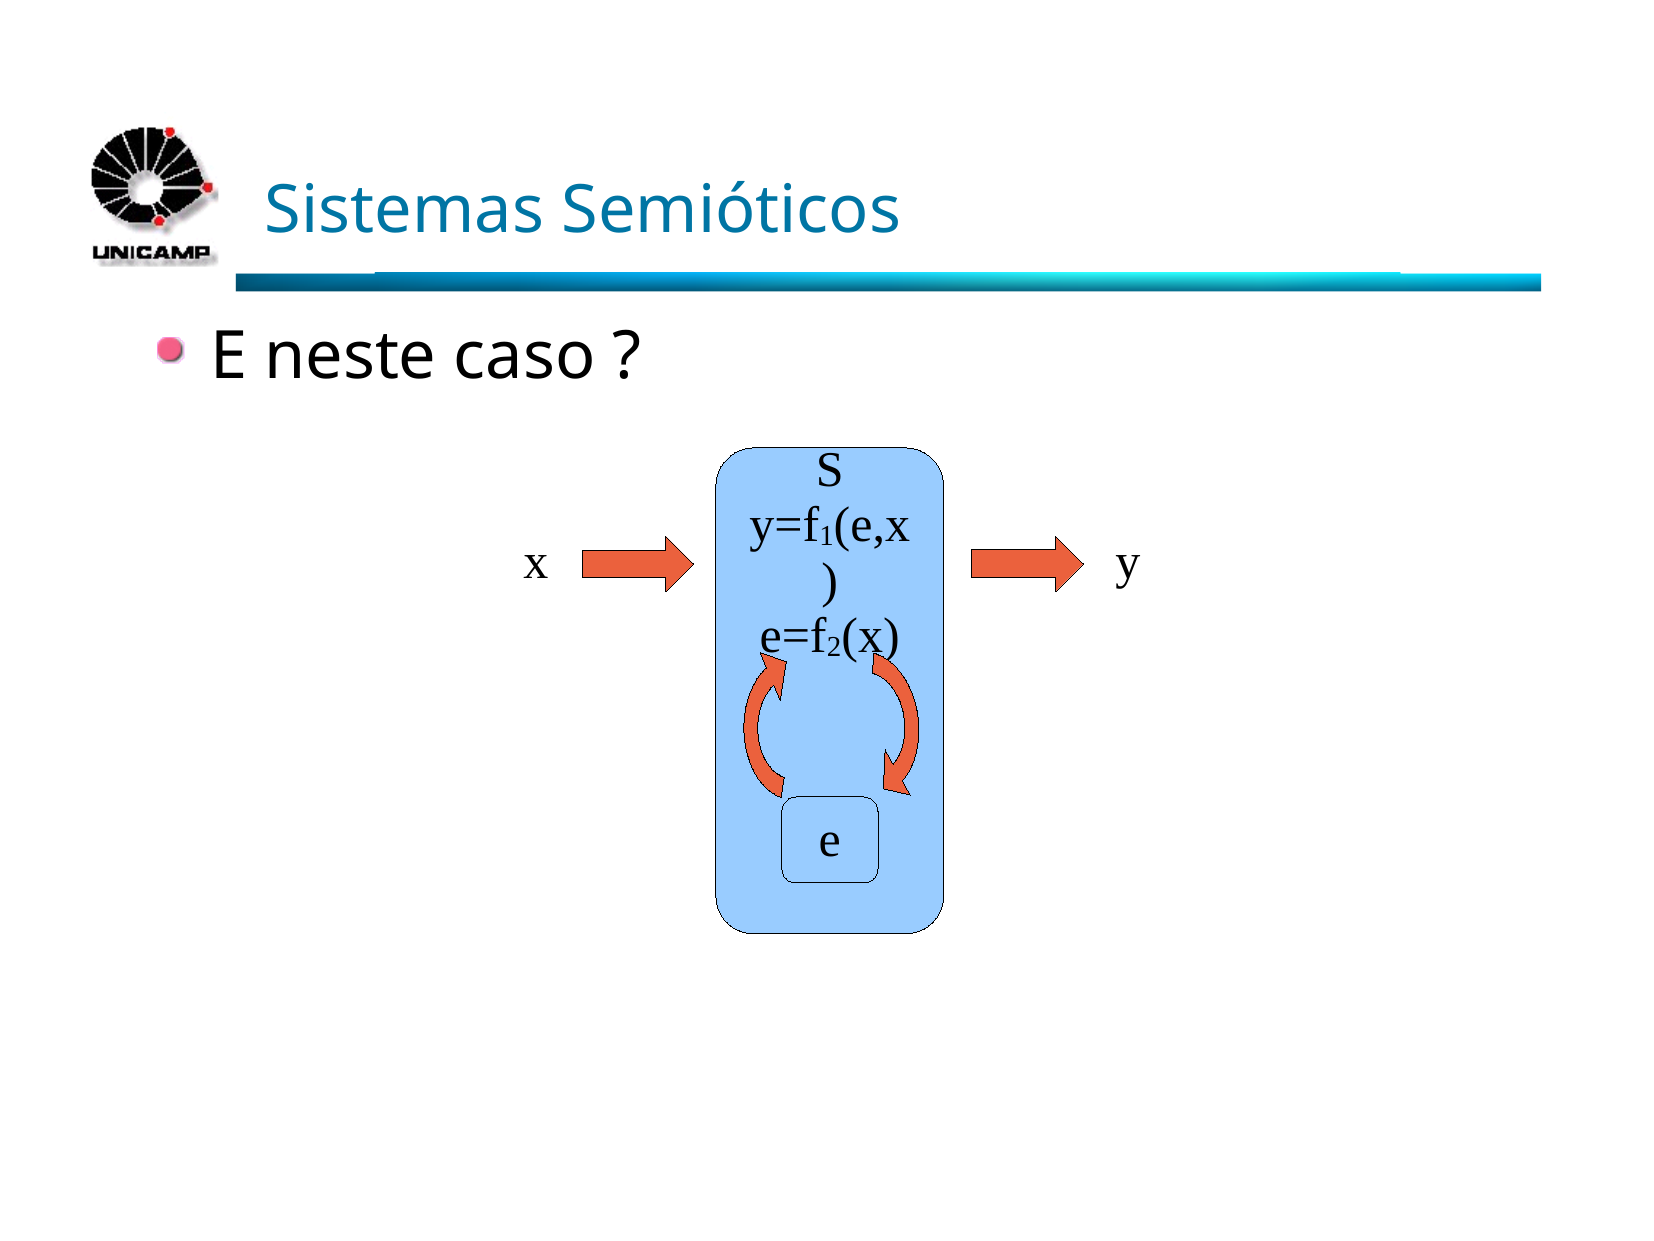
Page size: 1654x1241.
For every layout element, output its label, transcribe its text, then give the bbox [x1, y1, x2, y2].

list E neste caso ? [121, 309, 1534, 1182]
picture [125, 272, 1654, 295]
title Sistemas Semióticos [264, 42, 1534, 250]
